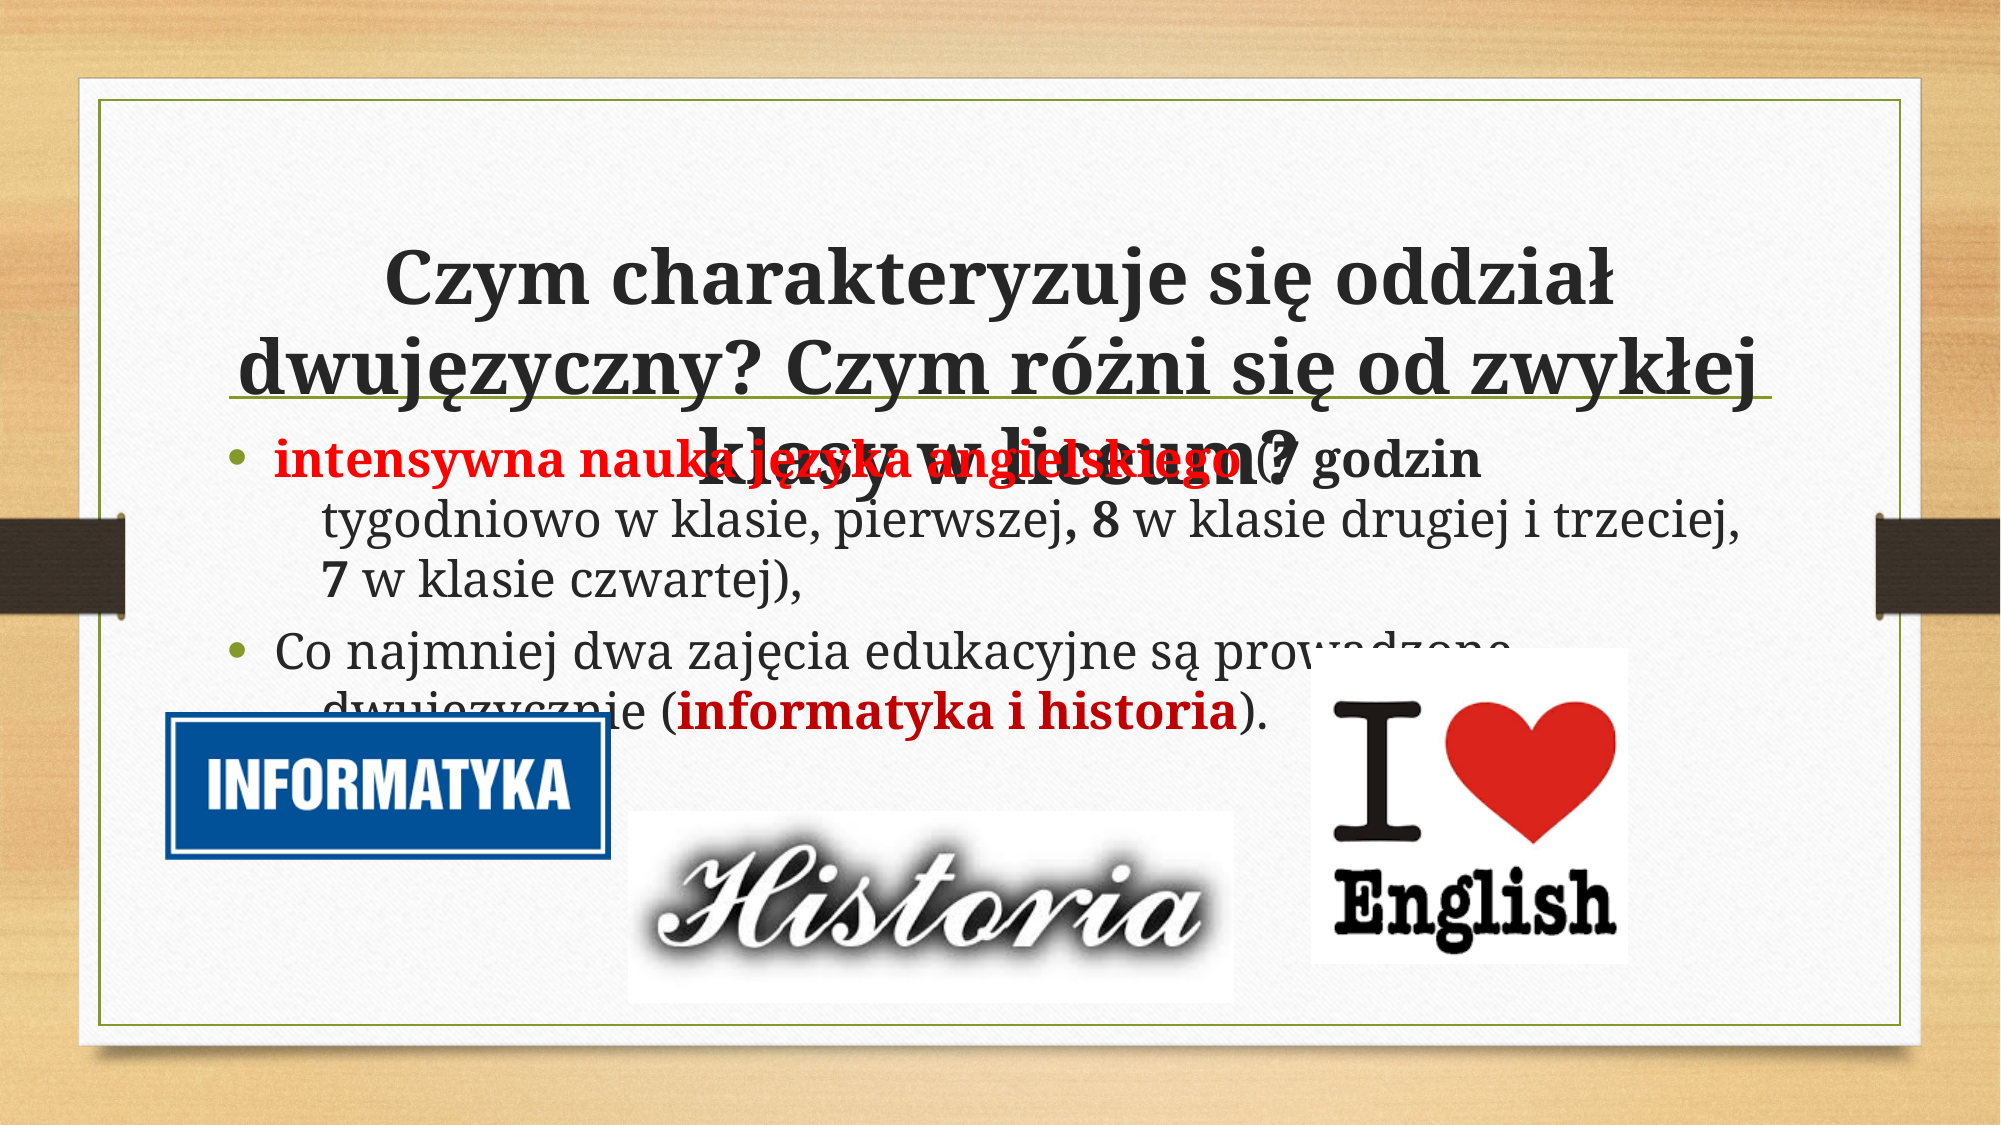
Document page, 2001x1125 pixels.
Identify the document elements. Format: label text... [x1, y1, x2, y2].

picture [628, 811, 1234, 1003]
title Czym charakteryzuje się oddział dwujęzyczny? Czym różni się od zwykłej klasy w liceum? [212, 132, 1788, 376]
picture [165, 712, 611, 860]
picture [1311, 648, 1628, 964]
list intensywna nauka języka angielskiego (7 godzin tygodniowo w klasie, pierwszej, 8 w klasie drugiej i trzeciej, 7 w klasie czwartej), Co najmniej dwa zajęcia edukacyjne są prowadzone dwujęzycznie (informatyka i historia). [212, 419, 1788, 964]
